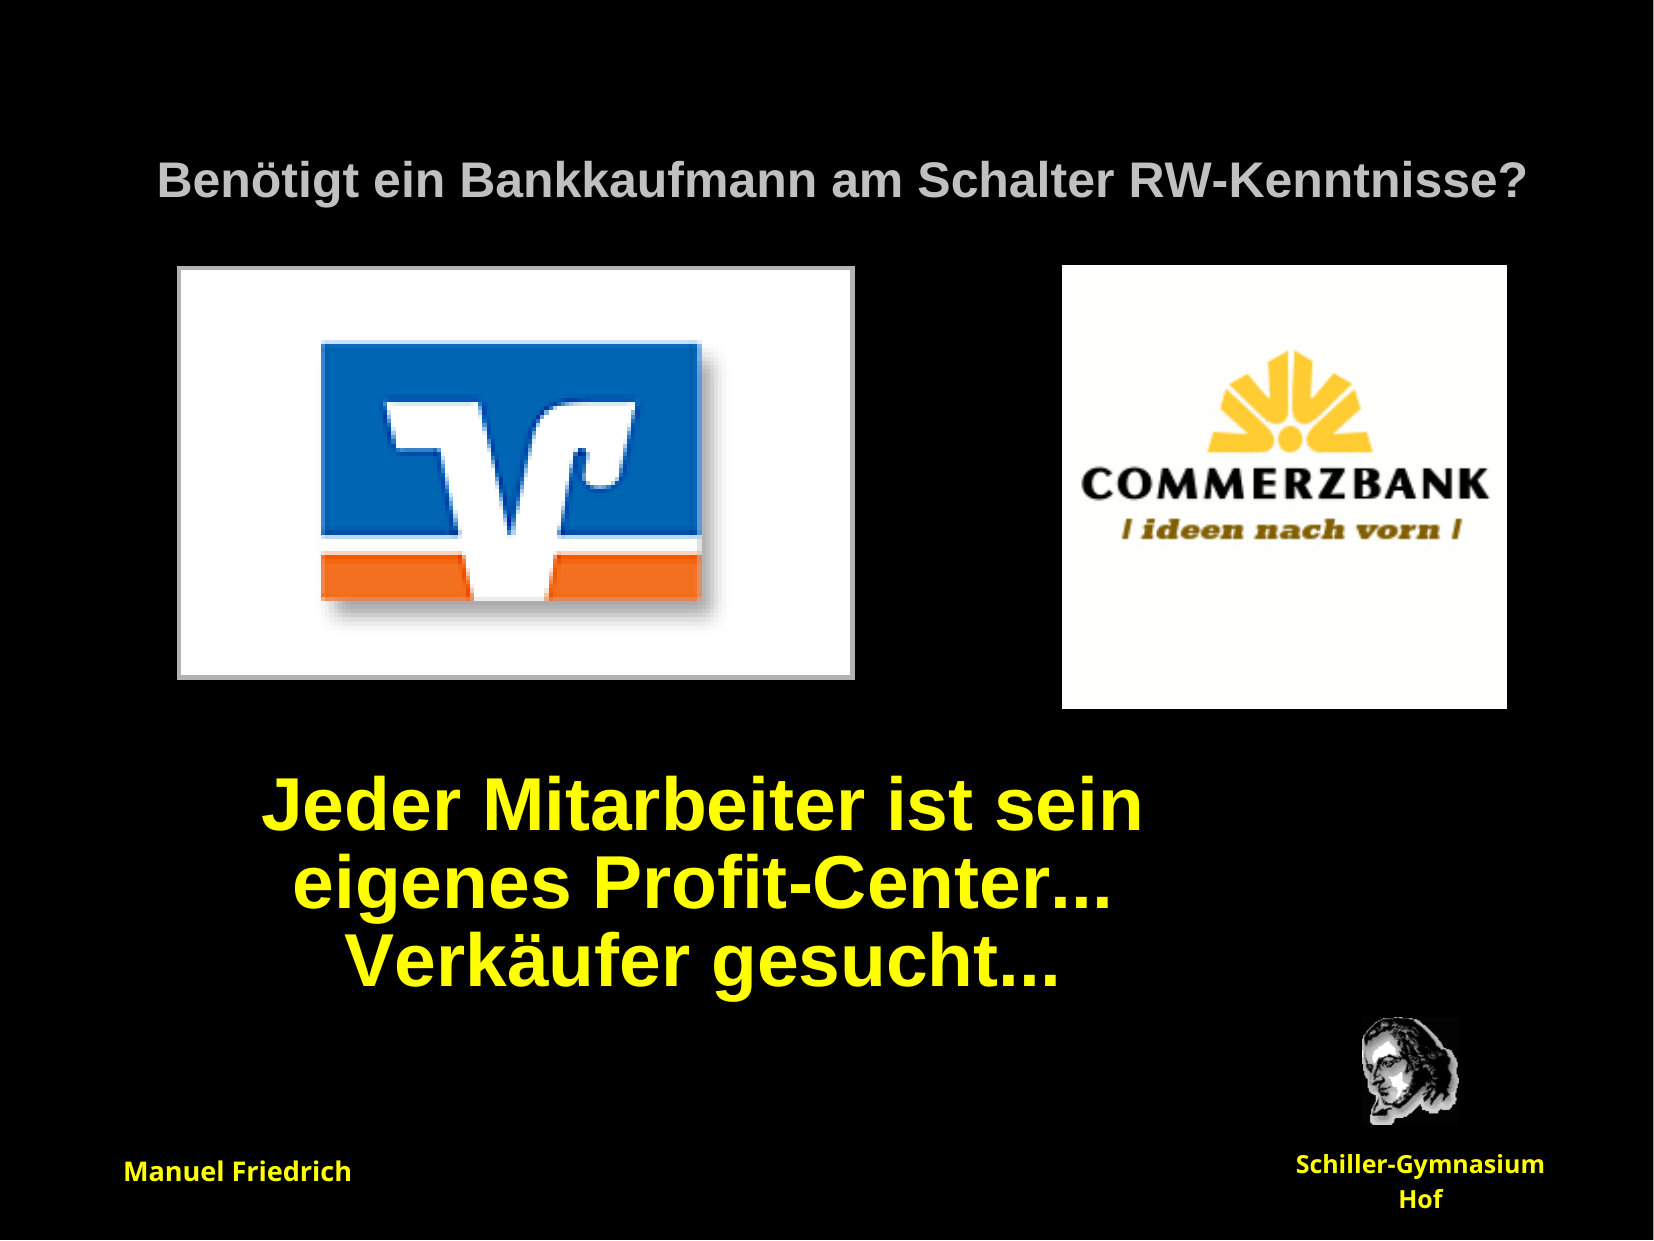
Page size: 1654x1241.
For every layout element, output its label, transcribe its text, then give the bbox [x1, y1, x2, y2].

text_box Manuel Friedrich [123, 1151, 353, 1191]
text_box Jeder Mitarbeiter ist sein eigenes Profit-Center... Verkäufer gesucht... [261, 768, 1145, 1090]
picture [177, 266, 855, 680]
text_box Schiller-Gymnasium Hof [1295, 1145, 1546, 1216]
picture [1362, 1017, 1459, 1126]
text_box Benötigt ein Bankkaufmann am Schalter RW-Kenntnisse? [156, 156, 1529, 209]
picture [1062, 265, 1507, 709]
